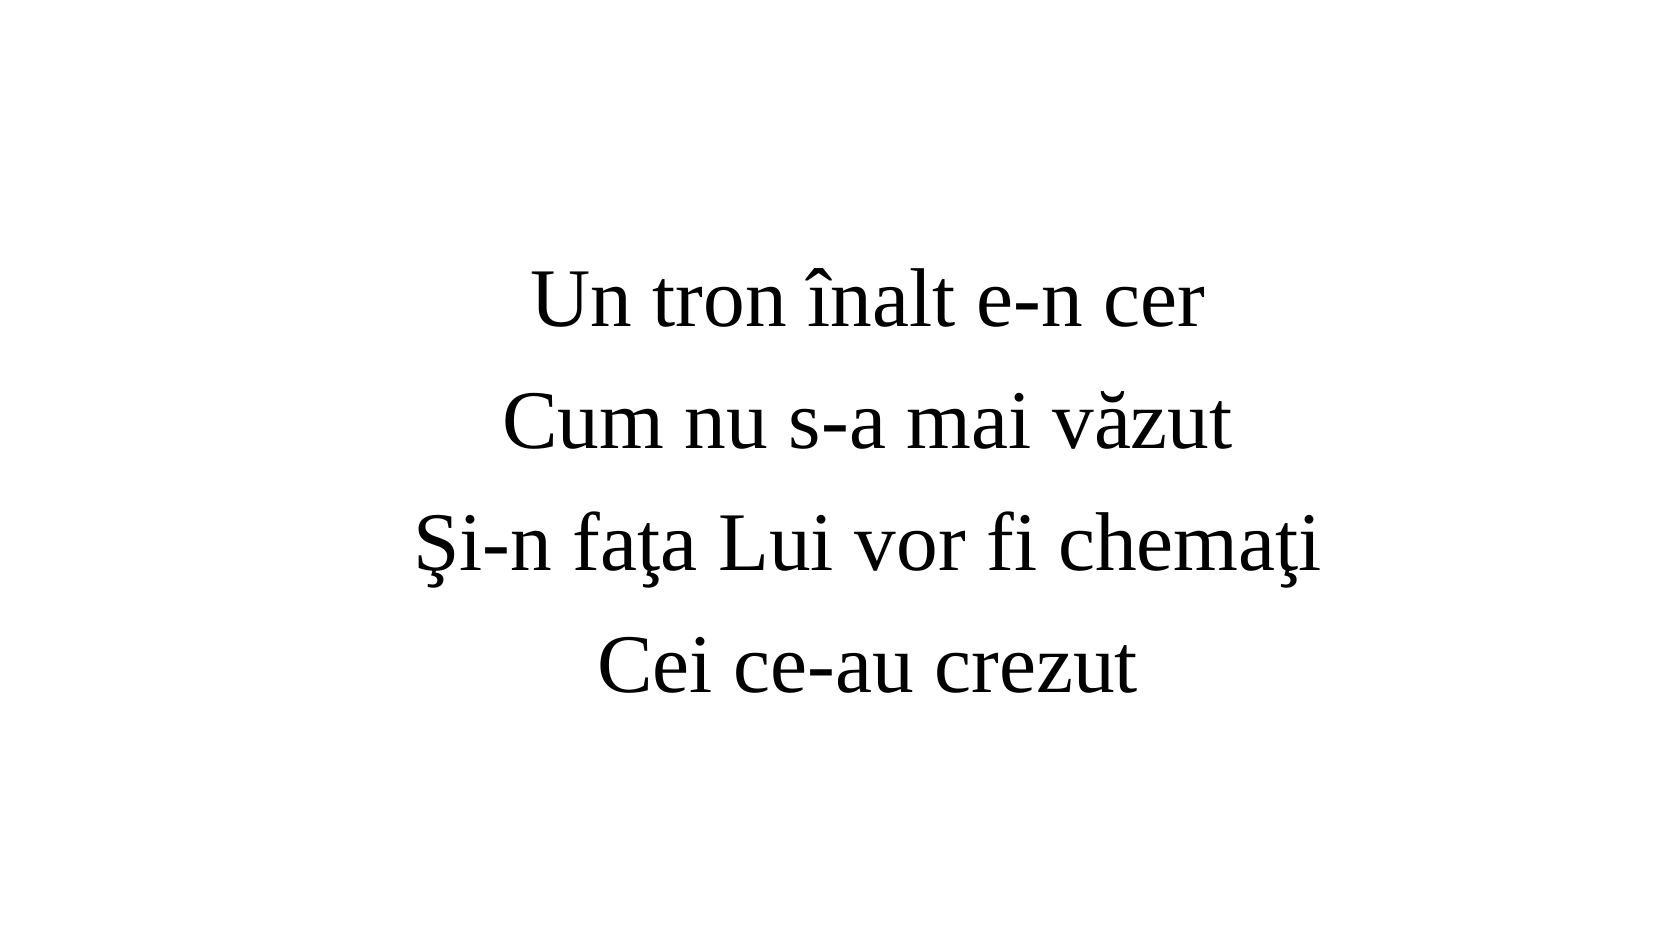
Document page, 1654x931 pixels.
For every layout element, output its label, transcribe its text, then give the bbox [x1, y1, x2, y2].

subtitle Un tron înalt e-n cer Cum nu s-a mai văzut Şi-n faţa Lui vor fi chemaţi Cei ce-au crezut [153, 239, 1583, 713]
